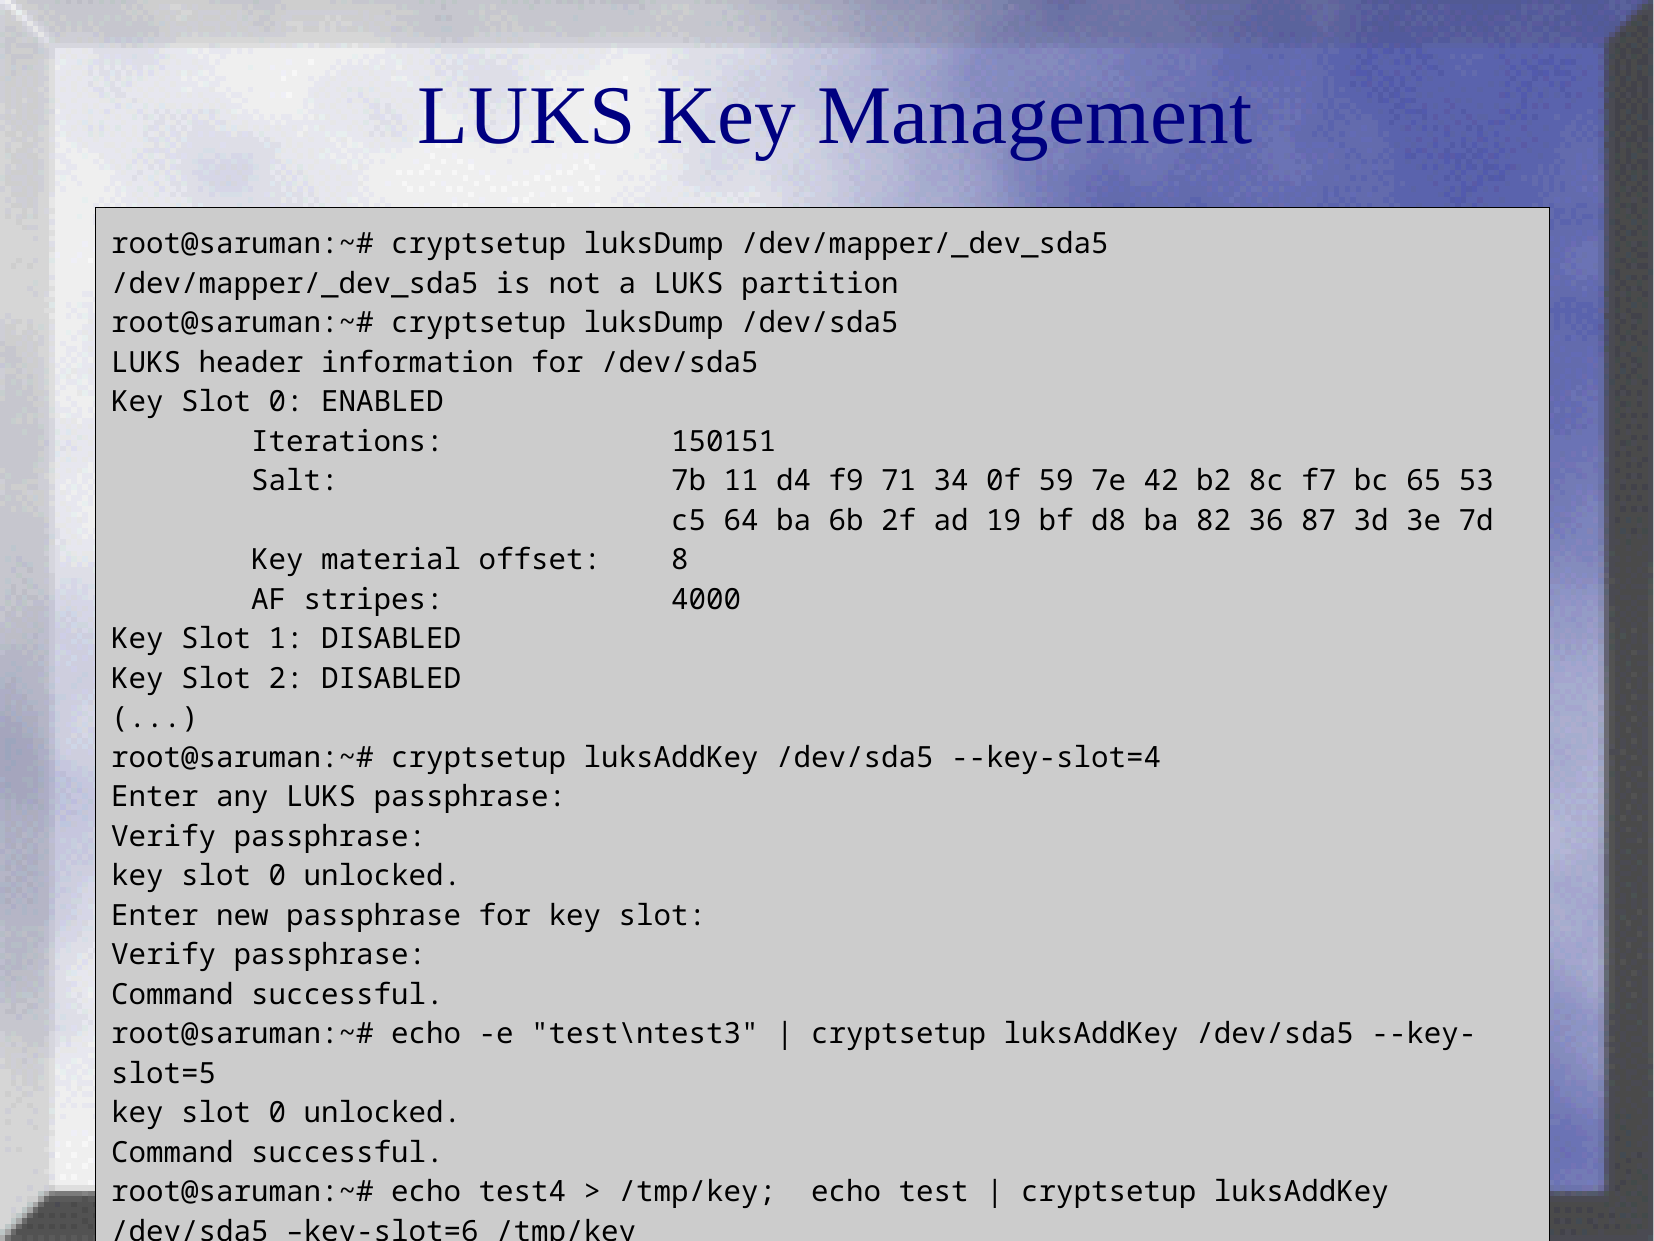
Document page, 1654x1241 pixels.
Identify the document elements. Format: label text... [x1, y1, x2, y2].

title LUKS Key Management [120, 65, 1552, 167]
picture [0, 0, 1654, 1241]
text_box root@saruman:~# cryptsetup luksDump /dev/mapper/_dev_sda5 /dev/mapper/_dev_sda5 is not a LUKS partition root@saruman:~# cryptsetup luksDump /dev/sda5 LUKS header information for /dev/sda5 Key Slot 0: ENABLED Iterations: 150151 Salt: 7b 11 d4 f9 71 34 0f 59 7e 42 b2 8c f7 bc 65 53 c5 64 ba 6b 2f ad 19 bf d8 ba 82 36 87 3d 3e 7d Key material offset: 8 AF stripes: 4000 Key Slot 1: DISABLED Key Slot 2: DISABLED (...) root@saruman:~# cryptsetup luksAddKey /dev/sda5 --key-slot=4 Enter any LUKS passphrase: Verify passphrase: key slot 0 unlocked. Enter new passphrase for key slot: Verify passphrase: Command successful. root@saruman:~# echo -e "test\ntest3" | cryptsetup luksAddKey /dev/sda5 --key-slot=5 key slot 0 unlocked. Command successful. root@saruman:~# echo test4 > /tmp/key; echo test | cryptsetup luksAddKey /dev/sda5 –key-slot=6 /tmp/key [95, 207, 1550, 1109]
